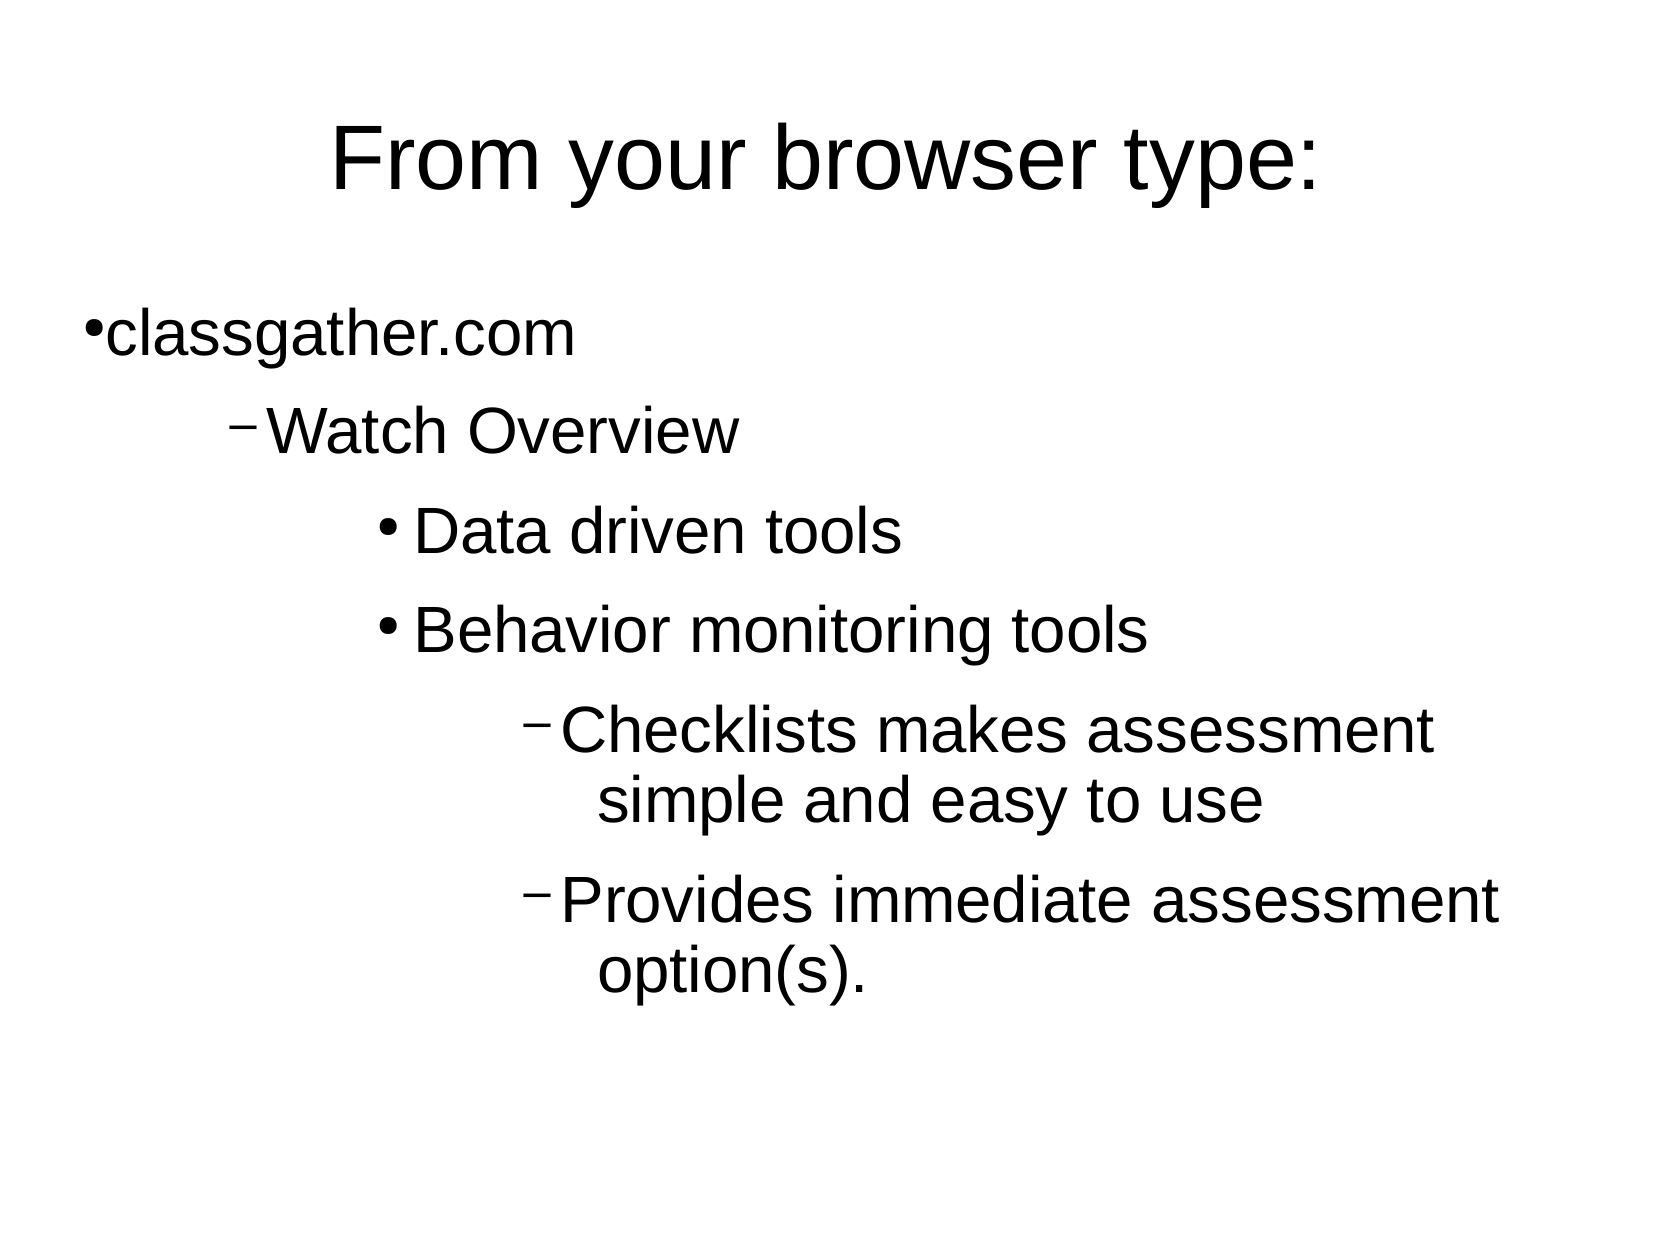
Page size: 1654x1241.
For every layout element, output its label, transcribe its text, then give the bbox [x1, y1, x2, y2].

title From your browser type: [82, 49, 1571, 257]
list classgather.com Watch Overview Data driven tools Behavior monitoring tools Checklists makes assessment simple and easy to use Provides immediate assessment option(s). [82, 290, 1571, 1010]
